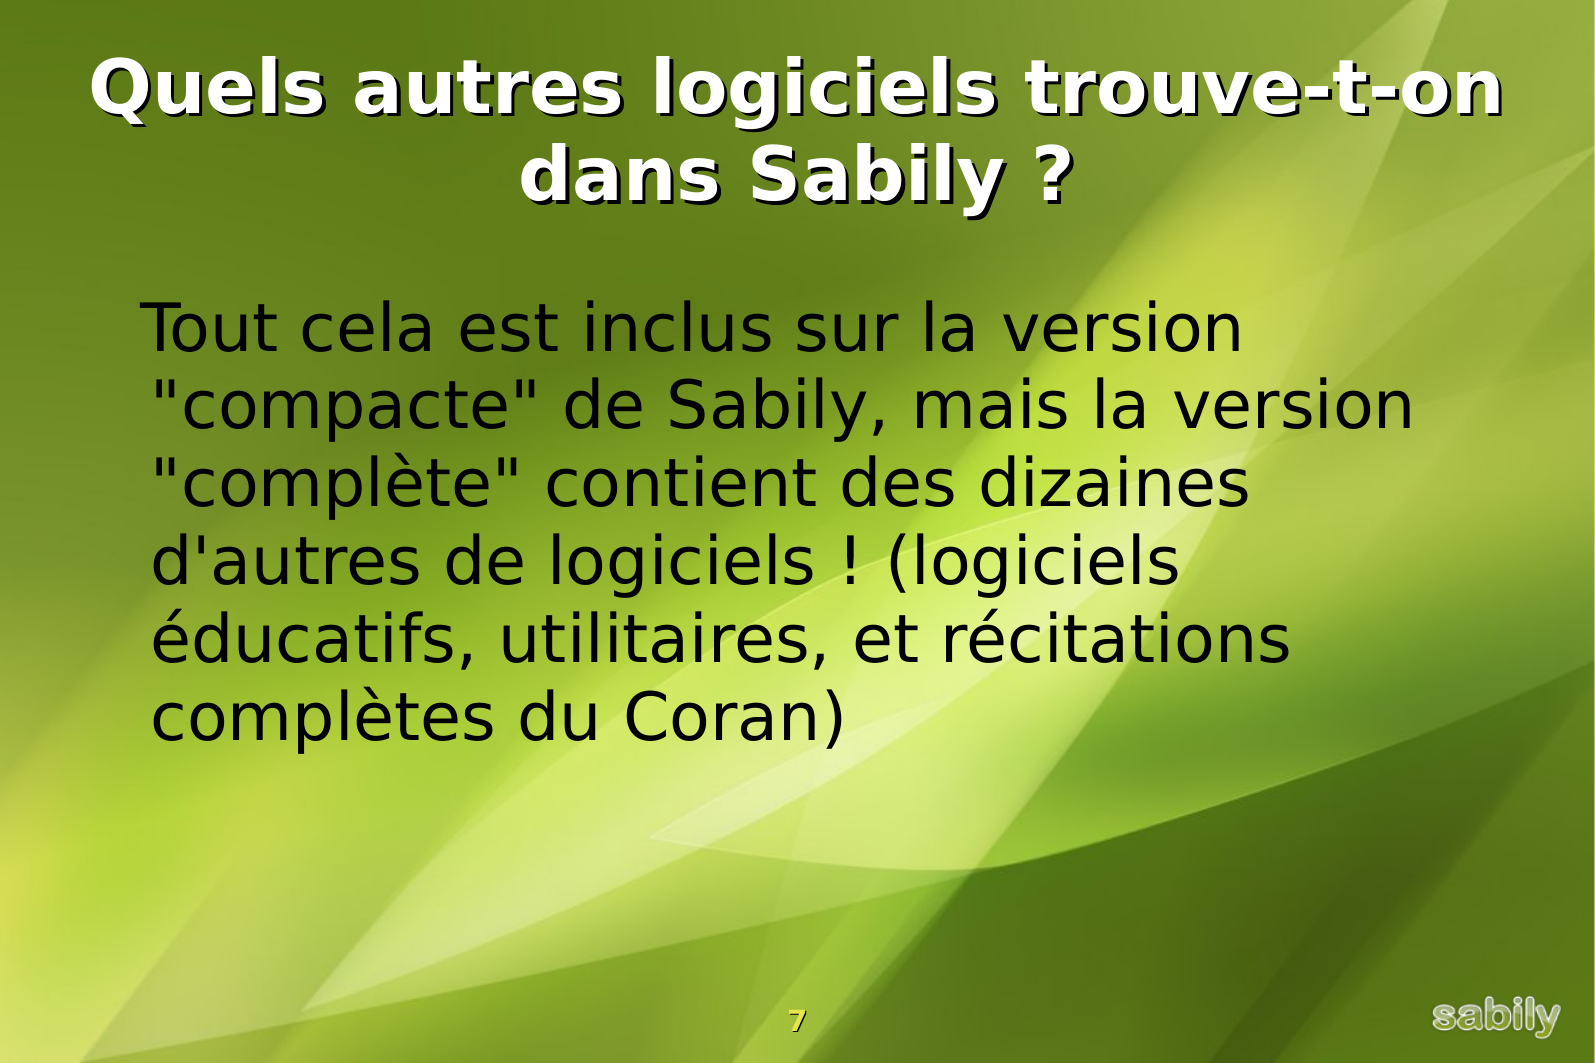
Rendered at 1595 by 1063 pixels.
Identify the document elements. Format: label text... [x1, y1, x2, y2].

title Quels autres logiciels trouve-t-on dans Sabily ? [79, 43, 1515, 219]
picture [0, 0, 1595, 1063]
list Tout cela est inclus sur la version "compacte" de Sabily, mais la version "complète" contient des dizaines d'autres de logiciels ! (logiciels éducatifs, utilitaires, et récitations complètes du Coran) [79, 289, 1515, 892]
